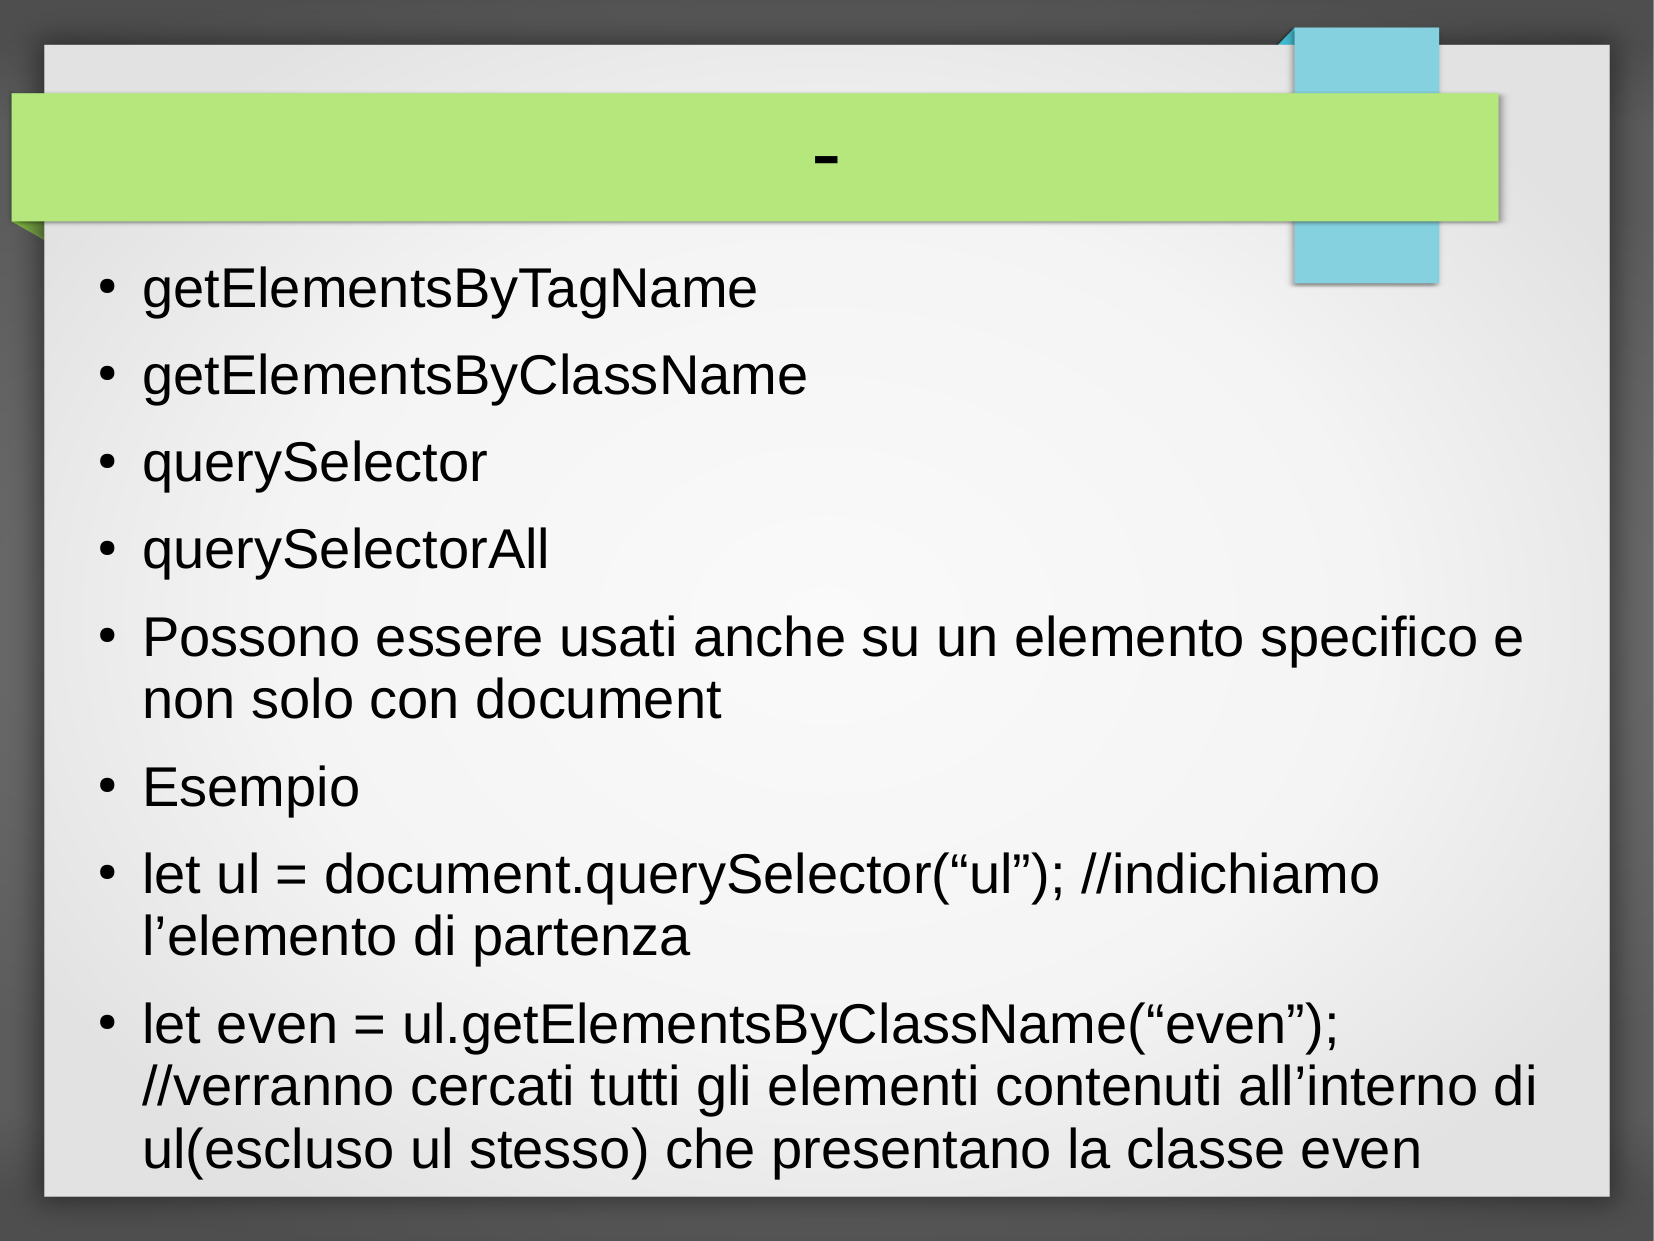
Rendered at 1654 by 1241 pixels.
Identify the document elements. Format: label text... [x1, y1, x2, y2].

title - [82, 49, 1571, 256]
list getElementsByTagName getElementsByClassName querySelector querySelectorAll Possono essere usati anche su un elemento specifico e non solo con document Esempio let ul = document.querySelector(“ul”); //indichiamo l’elemento di partenza let even = ul.getElementsByClassName(“even”); //verranno cercati tutti gli elementi contenuti all’interno di ul(escluso ul stesso) che presentano la classe even [82, 256, 1571, 1182]
picture [0, 0, 1654, 1241]
